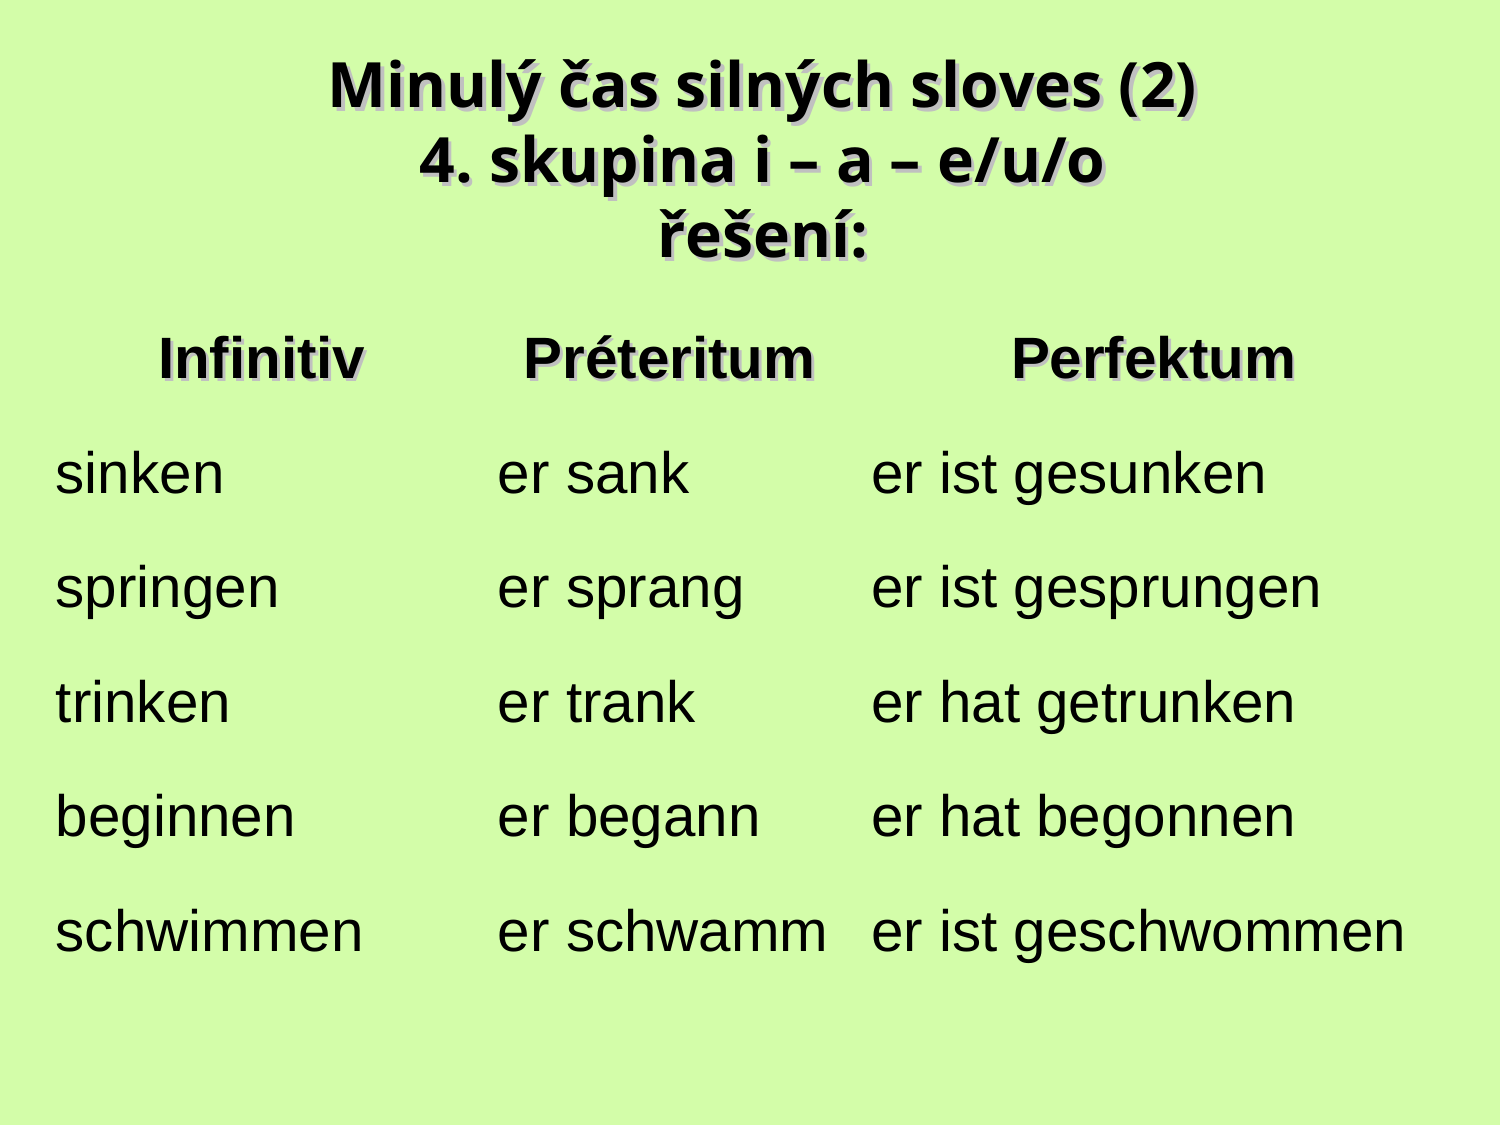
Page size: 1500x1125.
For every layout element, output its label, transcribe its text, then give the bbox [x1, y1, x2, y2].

table_cell er ist geschwommen [856, 885, 1451, 1000]
table_cell er ist gesunken [856, 427, 1451, 542]
table_header Infinitiv [41, 313, 483, 427]
table_cell trinken [41, 656, 483, 771]
table_cell beginnen [41, 771, 483, 885]
table_cell schwimmen [41, 885, 483, 1000]
table_cell er begann [483, 771, 856, 885]
table_cell er hat begonnen [856, 771, 1451, 885]
table_cell er sank [483, 427, 856, 542]
table_cell er sprang [483, 542, 856, 656]
table_header Perfektum [856, 313, 1451, 427]
table_cell er hat getrunken [856, 656, 1451, 771]
table_header Préteritum [483, 313, 856, 427]
table_cell sinken [41, 427, 483, 542]
table_cell er ist gesprungen [856, 542, 1451, 656]
table_cell er schwamm [483, 885, 856, 1000]
table_cell er trank [483, 656, 856, 771]
table_cell springen [41, 542, 483, 656]
title Minulý čas silných sloves (2) 4. skupina i – a – e/u/o řešení: [75, 37, 1451, 278]
